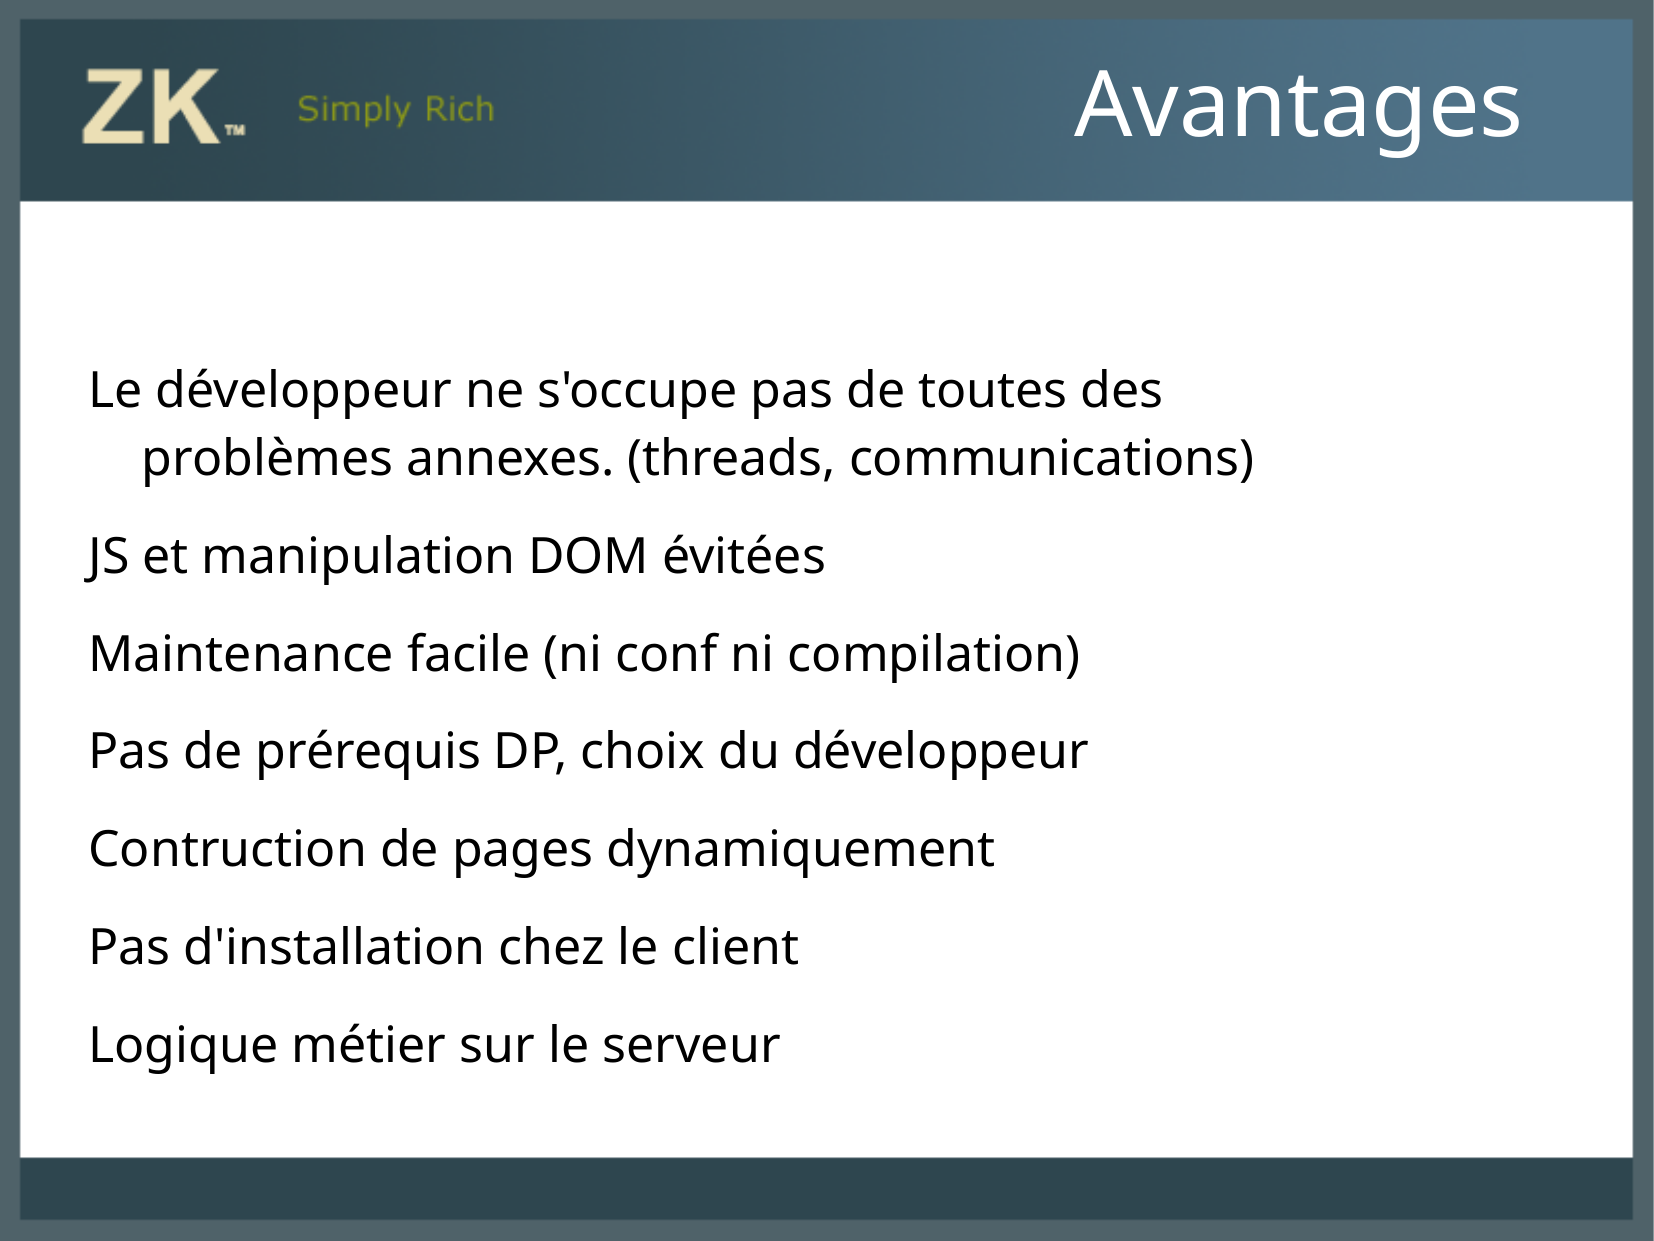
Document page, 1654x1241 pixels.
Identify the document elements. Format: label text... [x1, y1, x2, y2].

list Le développeur ne s'occupe pas de toutes des problèmes annexes. (threads, communications) JS et manipulation DOM évitées Maintenance facile (ni conf ni compilation) Pas de prérequis DP, choix du développeur Contruction de pages dynamiquement Pas d'installation chez le client Logique métier sur le serveur [70, 353, 1353, 1014]
picture [0, 0, 1654, 1241]
title Avantages [974, 30, 1625, 172]
